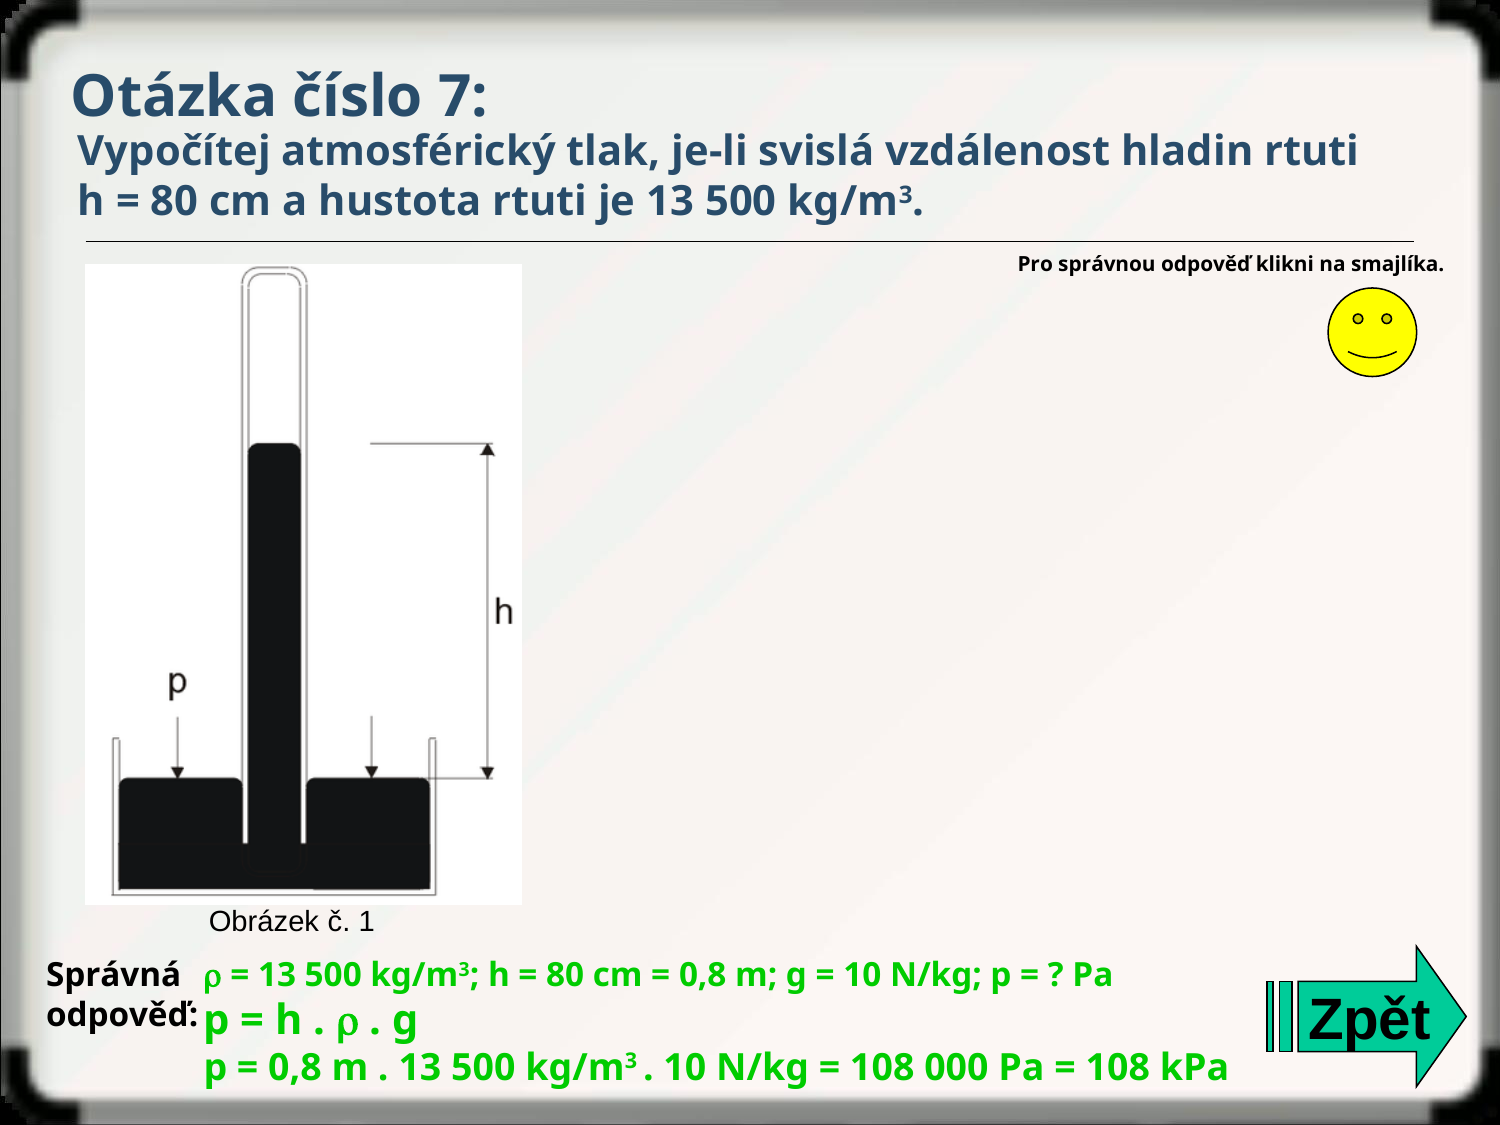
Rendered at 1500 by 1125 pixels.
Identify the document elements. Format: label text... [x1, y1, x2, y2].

text_box Zpět [1298, 946, 1467, 1087]
text_box Otázka číslo 7: [55, 54, 1391, 149]
text_box Vypočítej atmosférický tlak, je-li svislá vzdálenost hladin rtuti h = 80 cm a hustota rtuti je 13 500 kg/m3. [63, 126, 1422, 222]
text_box Obrázek č. 1 [193, 905, 396, 939]
text_box  = 13 500 kg/m3; h = 80 cm = 0,8 m; g = 10 N/kg; p = ? Pa p = h .  . g p = 0,8 m . 13 500 kg/m3 . 10 N/kg = 108 000 Pa = 108 kPa [188, 939, 1253, 1102]
text_box Pro správnou odpověď klikni na smajlíka. [1002, 215, 1464, 311]
text_box Zpět [1279, 981, 1292, 1052]
text_box [1328, 287, 1417, 377]
picture [0, 0, 1500, 1125]
text_box Zpět [1267, 981, 1273, 1052]
text_box Správná odpověď: [31, 945, 188, 1041]
